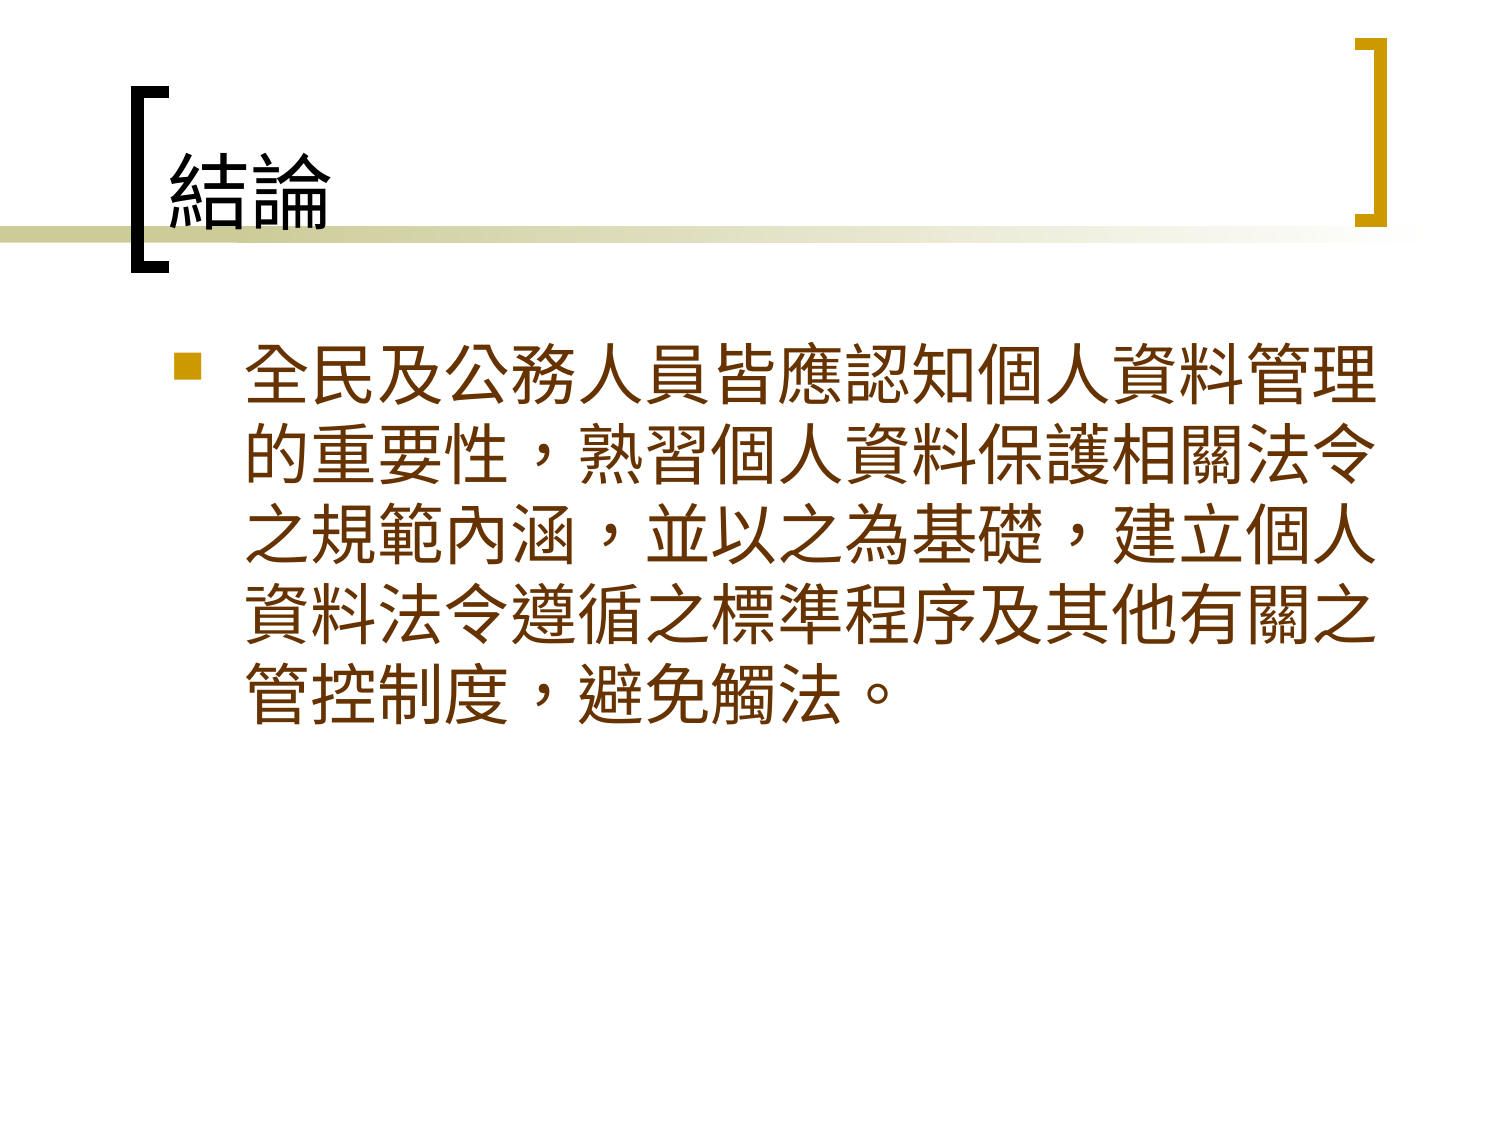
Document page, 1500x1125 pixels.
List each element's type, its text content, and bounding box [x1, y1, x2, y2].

title 結論 [152, 15, 1328, 248]
list 全民及公務人員皆應認知個人資料管理的重要性，熟習個人資料保護相關法令之規範內涵，並以之為基礎，建立個人資料法令遵循之標準程序及其他有關之管控制度，避免觸法。 [155, 324, 1413, 1000]
